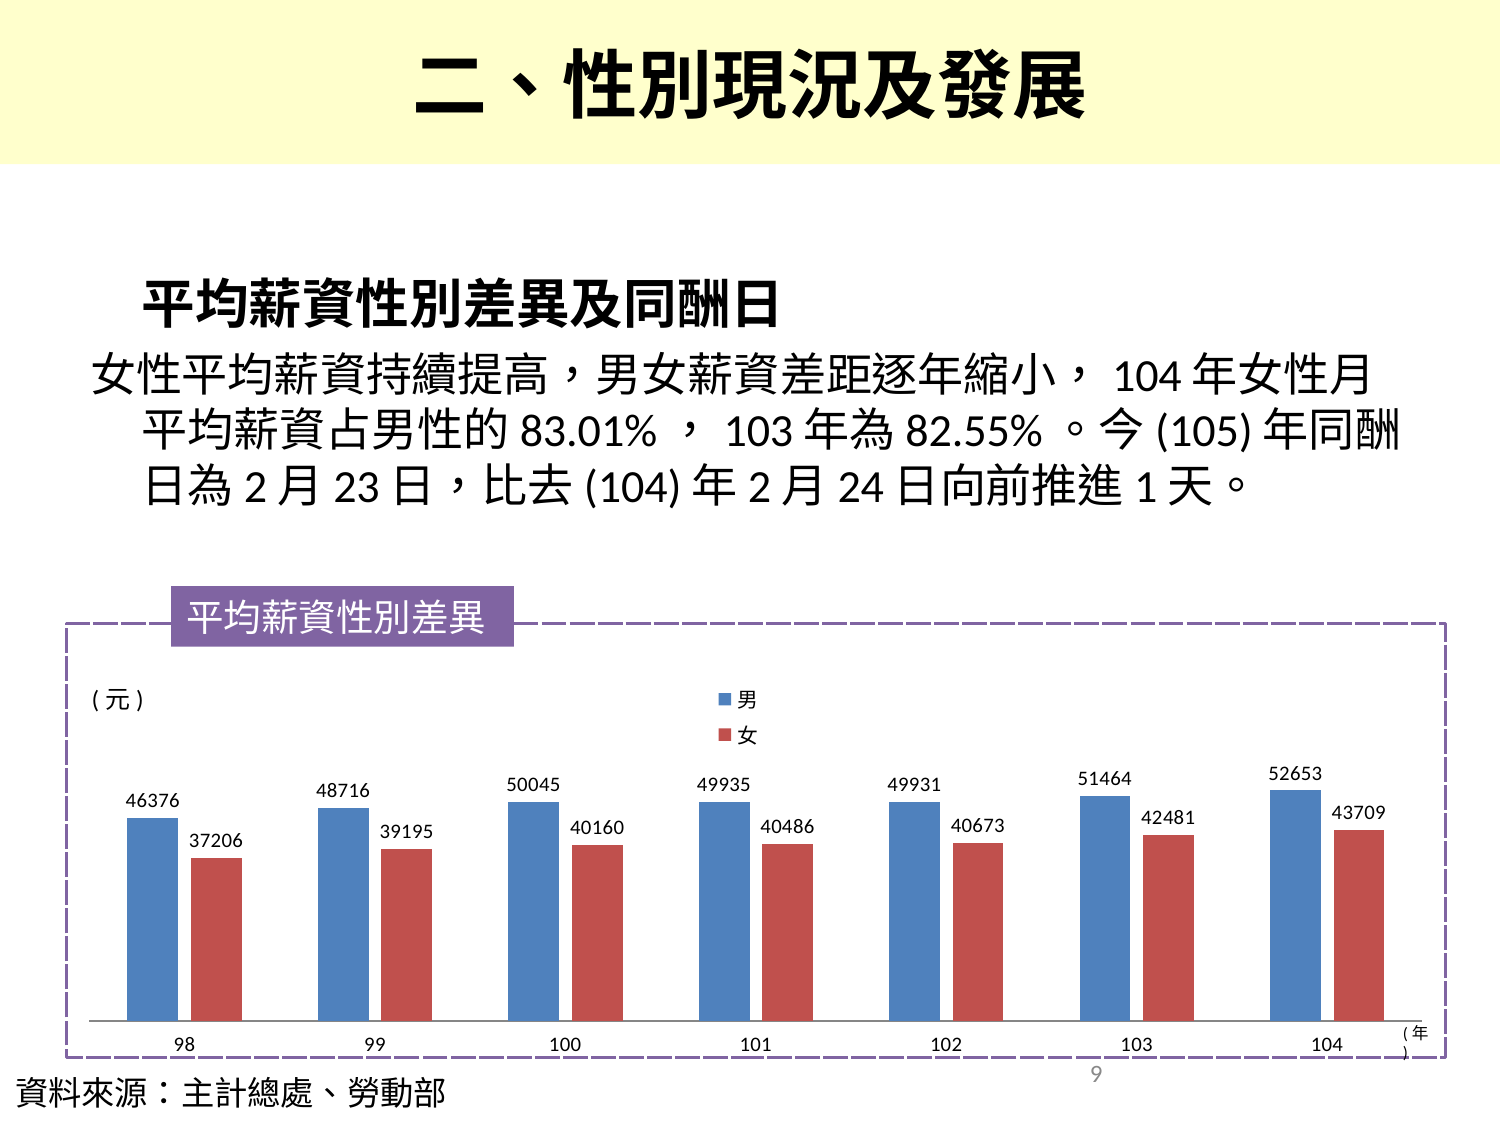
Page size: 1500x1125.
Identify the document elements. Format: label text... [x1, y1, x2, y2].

chart [1426, 1048, 1447, 1059]
text_box 資料來源：主計總處、勞動部 [0, 1064, 502, 1121]
list 平均薪資性別差異及同酬日 女性平均薪資持續提高，男女薪資差距逐年縮小，104年女性月平均薪資占男性的83.01%，103年為82.55%。今(105)年同酬日為2月23日，比去(104)年2月24日向前推進1天。 [75, 262, 1426, 551]
title 二、性別現況及發展 [0, 0, 1500, 165]
chart [64, 621, 1447, 1059]
text_box (元) [76, 676, 190, 712]
text_box (年) [1387, 1014, 1447, 1048]
text_box [1074, 1042, 1426, 1103]
text_box 平均薪資性別差異 [171, 586, 514, 647]
